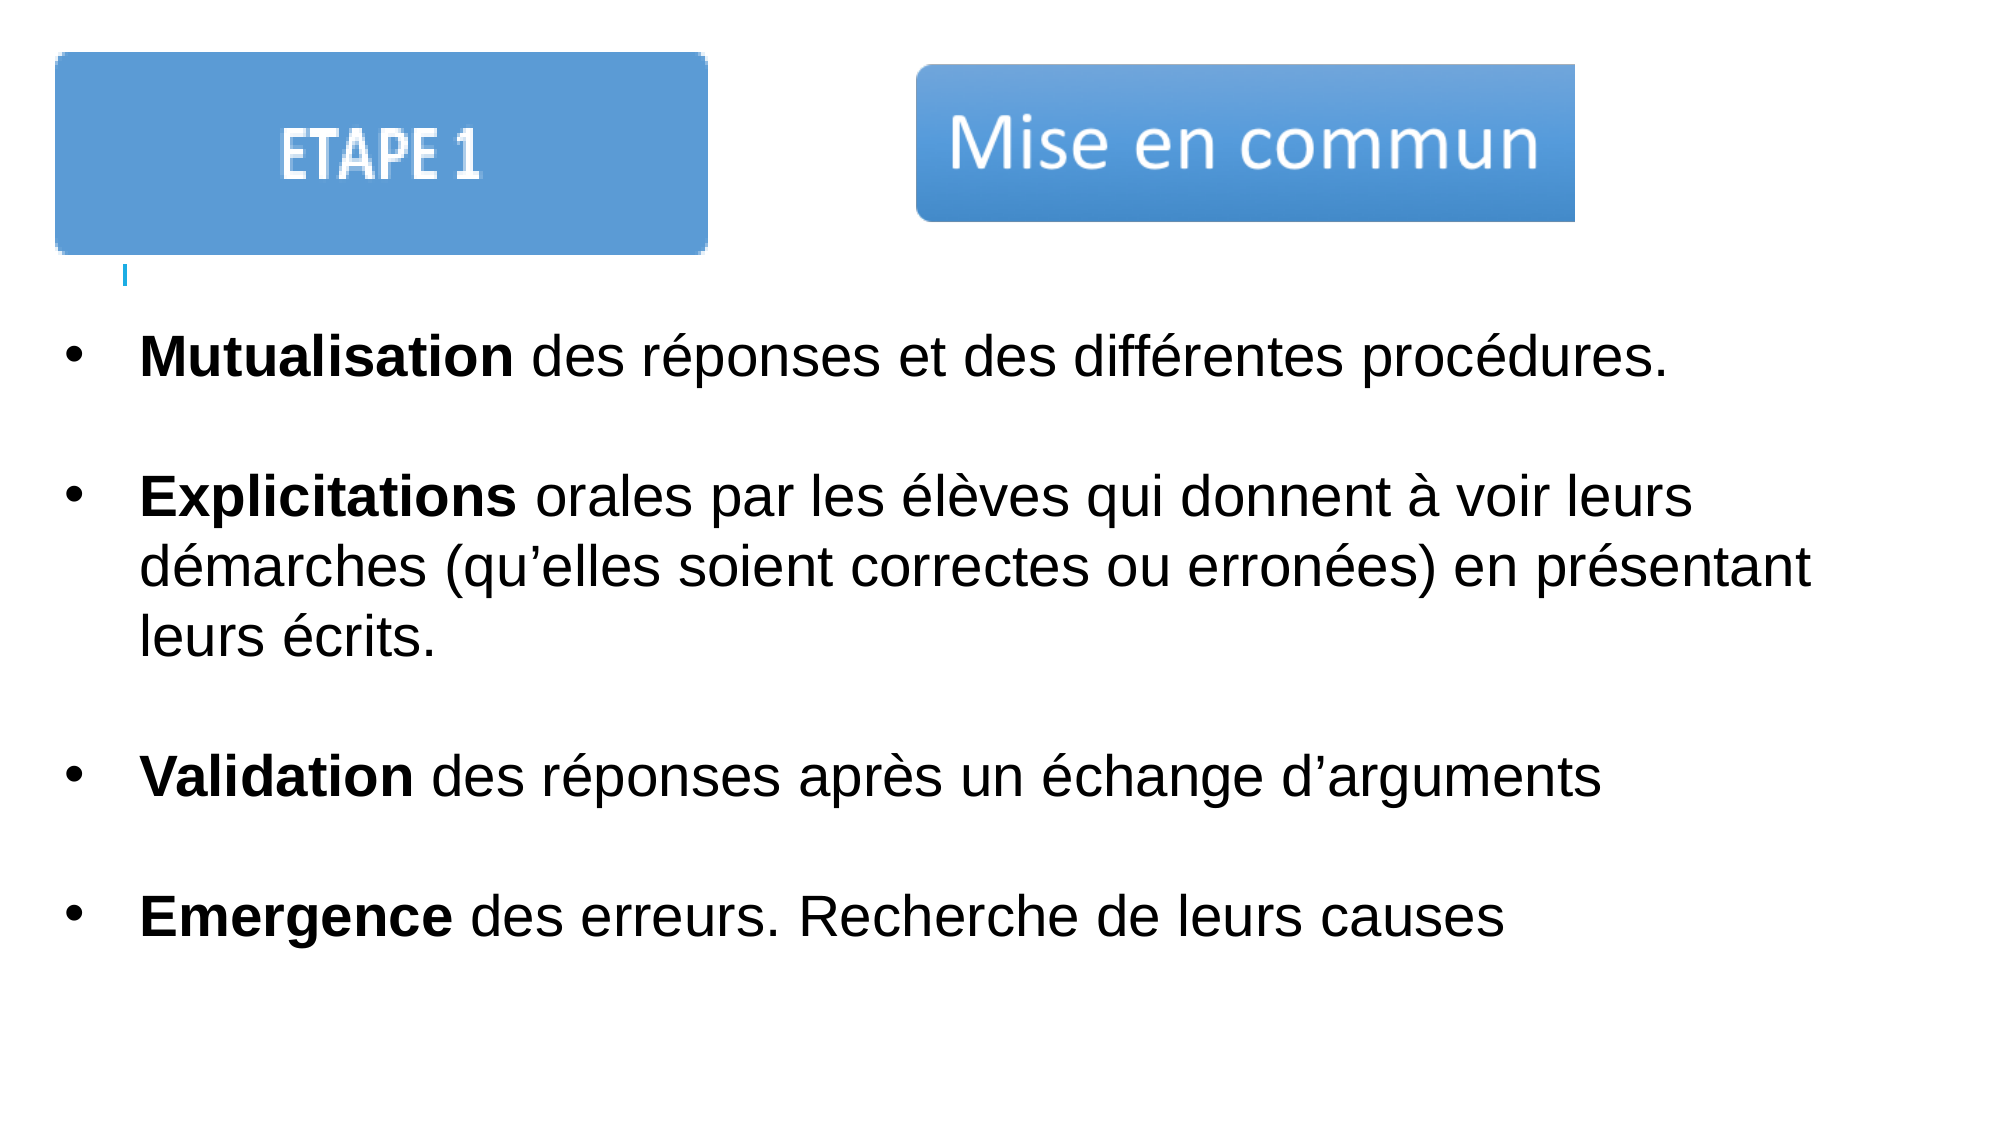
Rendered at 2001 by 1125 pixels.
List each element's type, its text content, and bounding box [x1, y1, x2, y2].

picture [890, 49, 1575, 230]
picture [49, 0, 763, 280]
text_box Mutualisation des réponses et des différentes procédures. Explicitations orales par les élèves qui donnent à voir leurs démarches (qu’elles soient correctes ou erronées) en présentant leurs écrits. Validation des réponses après un échange d’arguments Emergence des erreurs. Recherche de leurs causes [49, 310, 1950, 1096]
